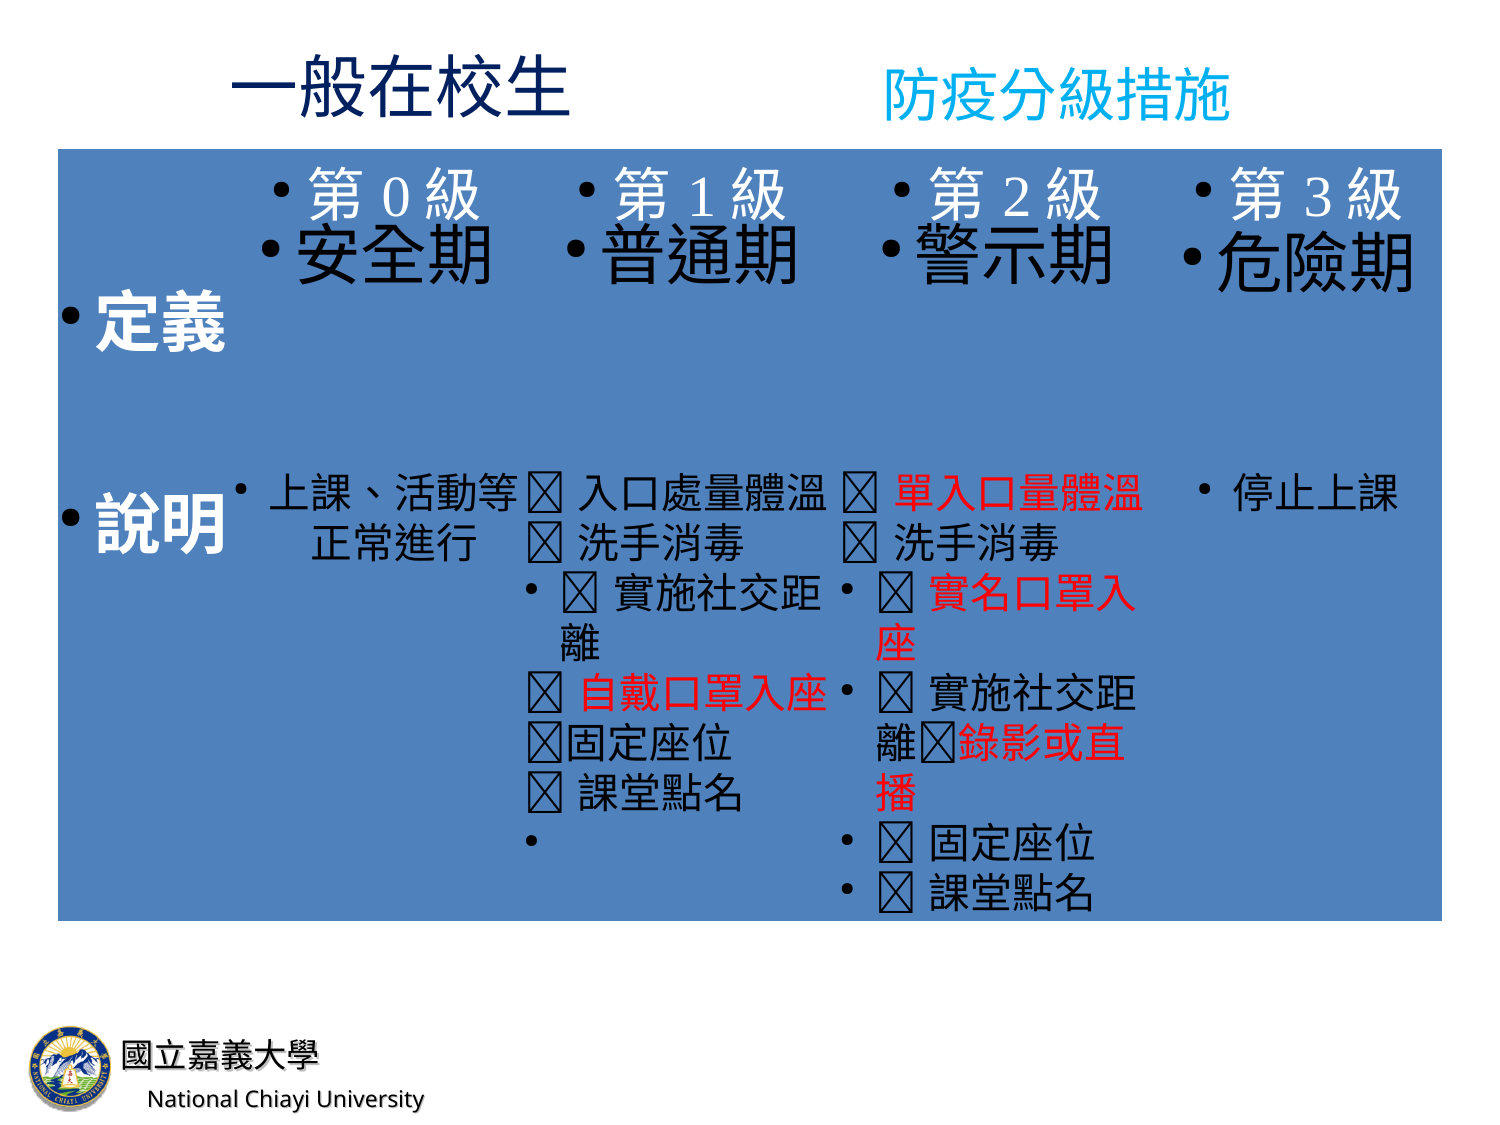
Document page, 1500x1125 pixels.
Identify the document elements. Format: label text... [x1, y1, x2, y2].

table_header 第1級 [695, 253, 706, 259]
table_cell 單入口量體溫 洗手消毒 實名口罩入座 實施社交距離錄影或直播 固定座位 課堂點名 [840, 471, 1154, 921]
table_header 第3級 [1244, 262, 1265, 269]
table_header 第1級 [616, 261, 648, 267]
table_header 第3級 [1154, 149, 1442, 269]
table_header 第2級 [1091, 231, 1105, 242]
table_header 第0級 [470, 246, 484, 257]
table_cell 停止上課 [1154, 471, 1442, 921]
table_header 第3級 [1392, 239, 1406, 250]
table_cell 危險期 [1154, 269, 1442, 471]
title 一般在校生 [5, 16, 798, 166]
table_header 第3級 [1392, 254, 1406, 265]
table_cell 上課、活動等正常進行 [229, 471, 524, 921]
table_header 第2級 [1091, 246, 1105, 257]
table_header 第1級 [710, 253, 722, 259]
table_cell 安全期 [229, 269, 524, 471]
table_cell 說明 [58, 471, 229, 921]
table_header [58, 149, 229, 269]
table_header 第3級 [1363, 254, 1375, 261]
table_cell 定義 [58, 269, 229, 471]
table_cell 普通期 [616, 271, 648, 278]
table_header 第3級 [1363, 244, 1375, 250]
table_header 第3級 [1233, 240, 1254, 247]
table_header 第0級 [470, 231, 484, 242]
table_header 第1級 [695, 263, 706, 269]
table_header 第0級 [315, 255, 337, 267]
table_header 第1級 [524, 149, 840, 269]
table_cell 普通期 [524, 269, 840, 471]
table_header 第1級 [776, 231, 790, 242]
table_header 第3級 [1292, 238, 1300, 269]
text_box 防疫分級措施 [797, 19, 1317, 169]
table_cell 入口處量體溫 洗手消毒 實施社交距離 自戴口罩入座固定座位 課堂點名 [524, 471, 840, 921]
table_header 第2級 [1090, 262, 1105, 269]
table_header 第0級 [229, 149, 524, 269]
table_header 第1級 [775, 262, 790, 269]
table_header 第1級 [776, 246, 790, 257]
table_header 第0級 [469, 262, 484, 269]
table_header 第1級 [710, 244, 722, 249]
table_cell 警示期 [840, 269, 1154, 471]
table_header 第2級 [840, 169, 1154, 269]
table_header 第1級 [710, 263, 722, 269]
